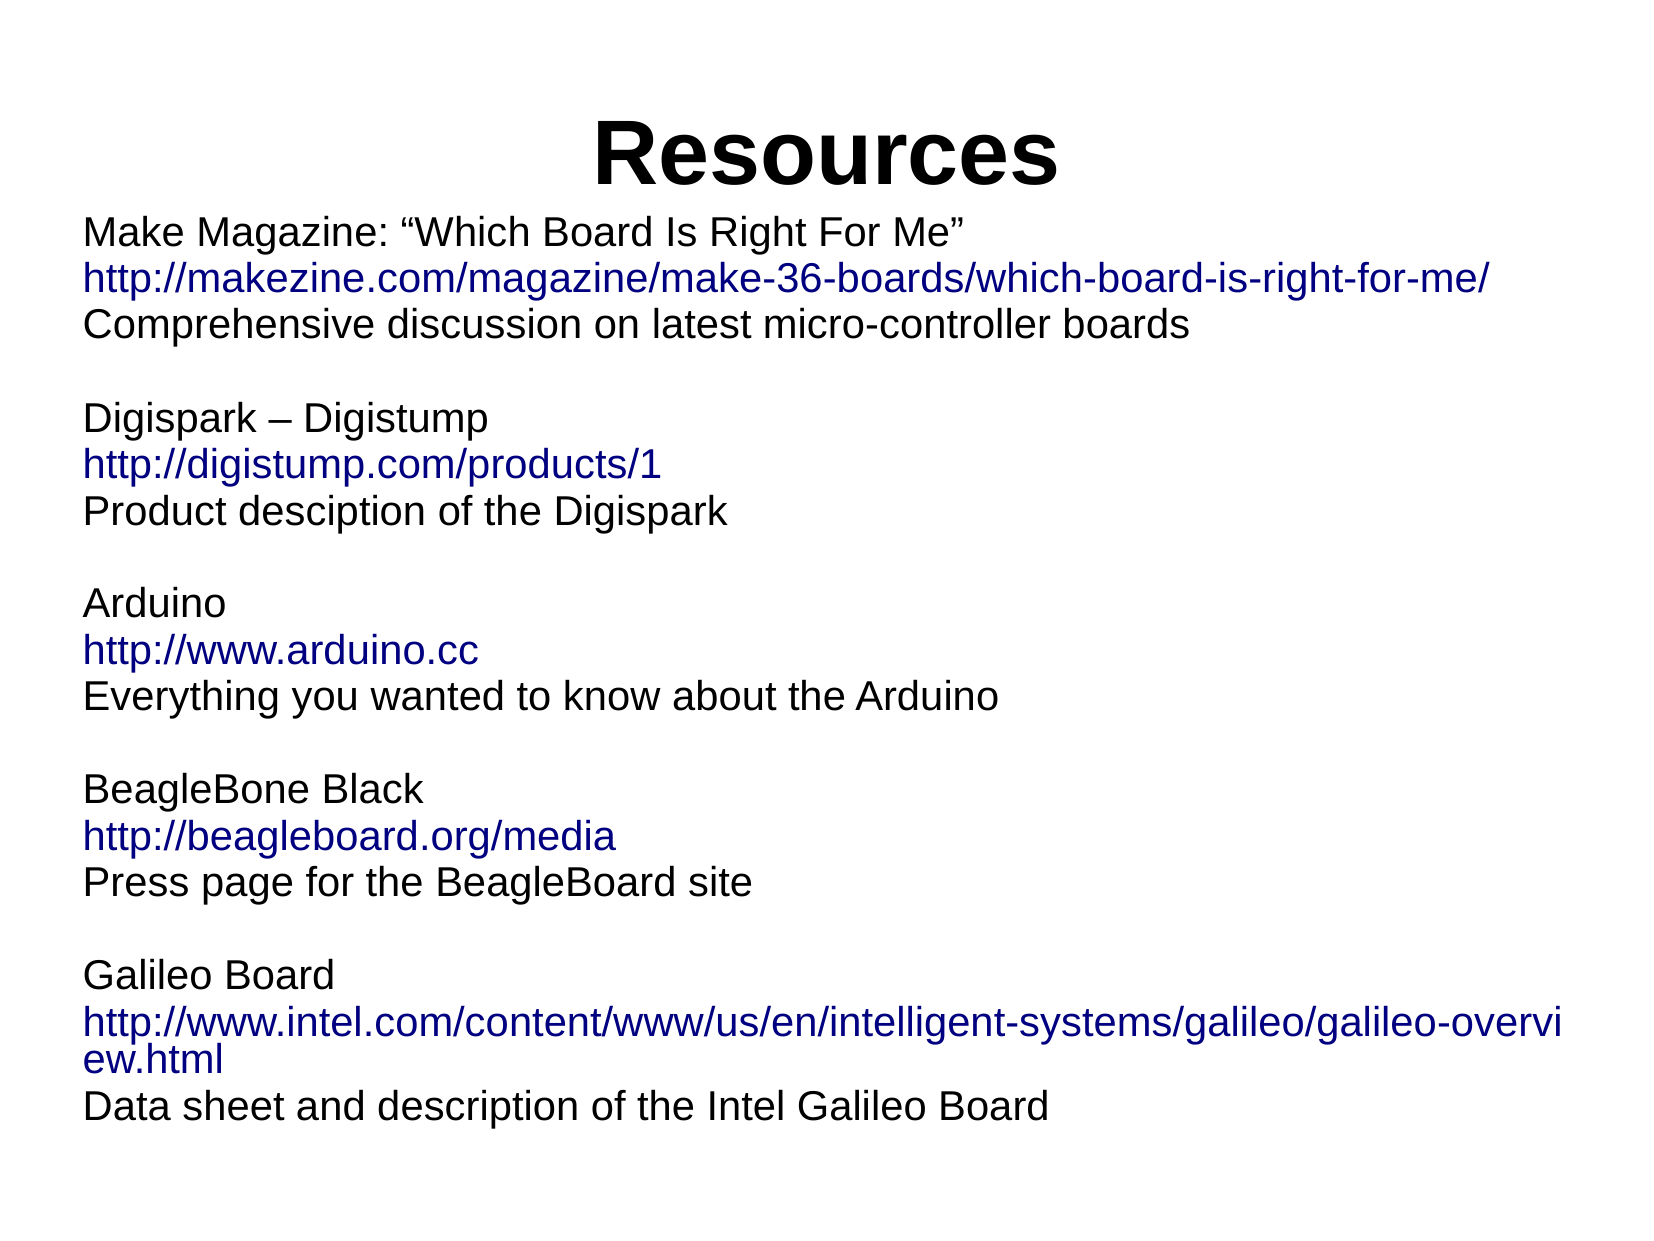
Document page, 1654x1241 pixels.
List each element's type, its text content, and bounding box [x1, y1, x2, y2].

subtitle Make Magazine: “Which Board Is Right For Me” http://makezine.com/magazine/make-36-boards/which-board-is-right-for-me/ Comprehensive discussion on latest micro-controller boards Digispark – Digistump http://digistump.com/products/1 Product desciption of the Digispark Arduino http://www.arduino.cc Everything you wanted to know about the Arduino BeagleBone Black http://beagleboard.org/media Press page for the BeagleBoard site Galileo Board http://www.intel.com/content/www/us/en/intelligent-systems/galileo/galileo-overview.html Data sheet and description of the Intel Galileo Board [82, 203, 1571, 1097]
title Resources [82, 49, 1571, 203]
